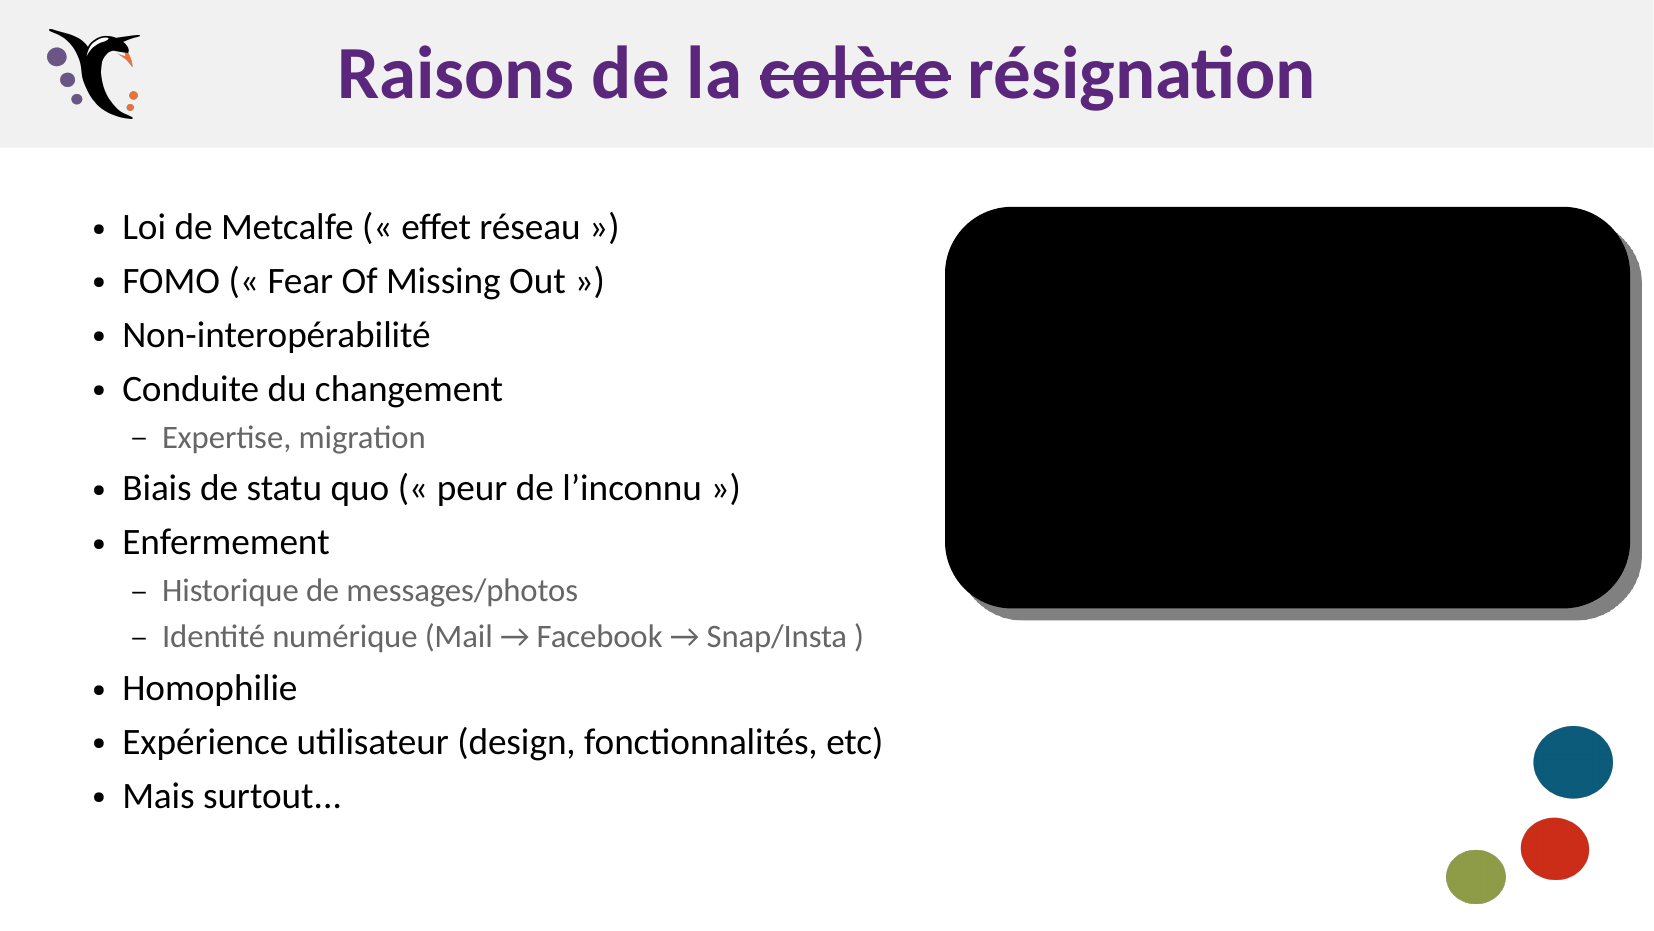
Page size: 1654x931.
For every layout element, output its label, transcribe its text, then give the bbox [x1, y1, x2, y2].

picture [1446, 726, 1613, 904]
picture [47, 29, 82, 119]
list Loi de Metcalfe (« effet réseau ») FOMO (« Fear Of Missing Out ») Non-interopérabilité Conduite du changement Expertise, migration Biais de statu quo (« peur de l’inconnu ») Enfermement Historique de messages/photos Identité numérique (Mail → Facebook → Snap/Insta ) Homophilie Expérience utilisateur (design, fonctionnalités, etc) Mais surtout... [82, 211, 1571, 827]
text_box [945, 206, 1631, 609]
title Raisons de la colère résignation [82, 1, 1571, 157]
